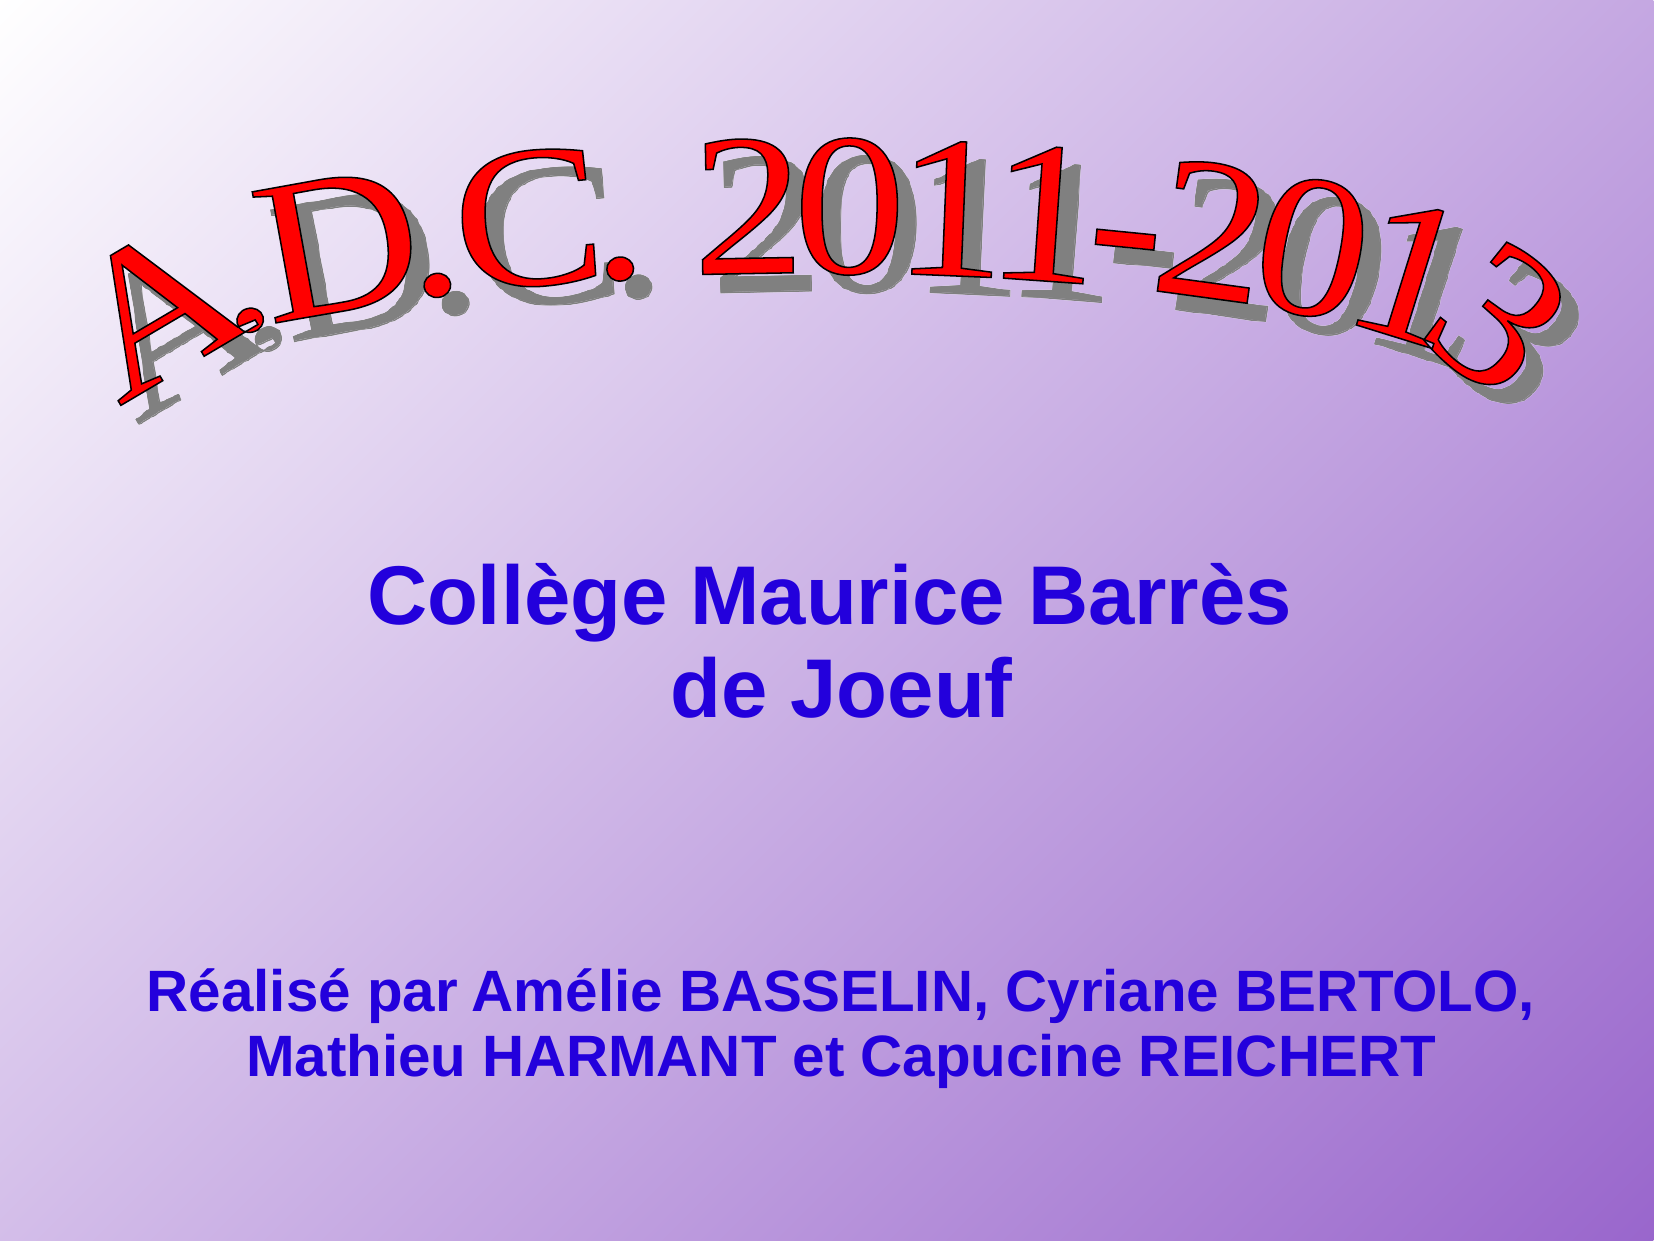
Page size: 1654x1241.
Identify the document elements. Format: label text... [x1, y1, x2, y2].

text_box A.D.C. 2011-2013 [1003, 147, 1084, 284]
text_box A.D.C. 2011-2013 [606, 257, 634, 282]
text_box A.D.C. 2011-2013 [911, 141, 992, 278]
text_box A.D.C. 2011-2013 [801, 137, 898, 276]
text_box A.D.C. 2011-2013 [424, 273, 451, 298]
text_box A.D.C. 2011-2013 [1356, 209, 1561, 385]
text_box A.D.C. 2011-2013 [1095, 229, 1156, 251]
text_box A.D.C. 2011-2013 [1157, 161, 1259, 304]
text_box A.D.C. 2011-2013 [462, 149, 596, 287]
text_box A.D.C. 2011-2013 [702, 139, 794, 275]
text_box A.D.C. 2011-2013 [1262, 179, 1363, 317]
text_box A.D.C. 2011-2013 [252, 177, 411, 323]
text_box A.D.C. 2011-2013 [110, 244, 264, 406]
text_box Collège Maurice Barrès de Joeuf Réalisé par Amélie BASSELIN, Cyriane BERTOLO, Mathieu HARMANT et Capucine REICHERT [118, 448, 1565, 1182]
